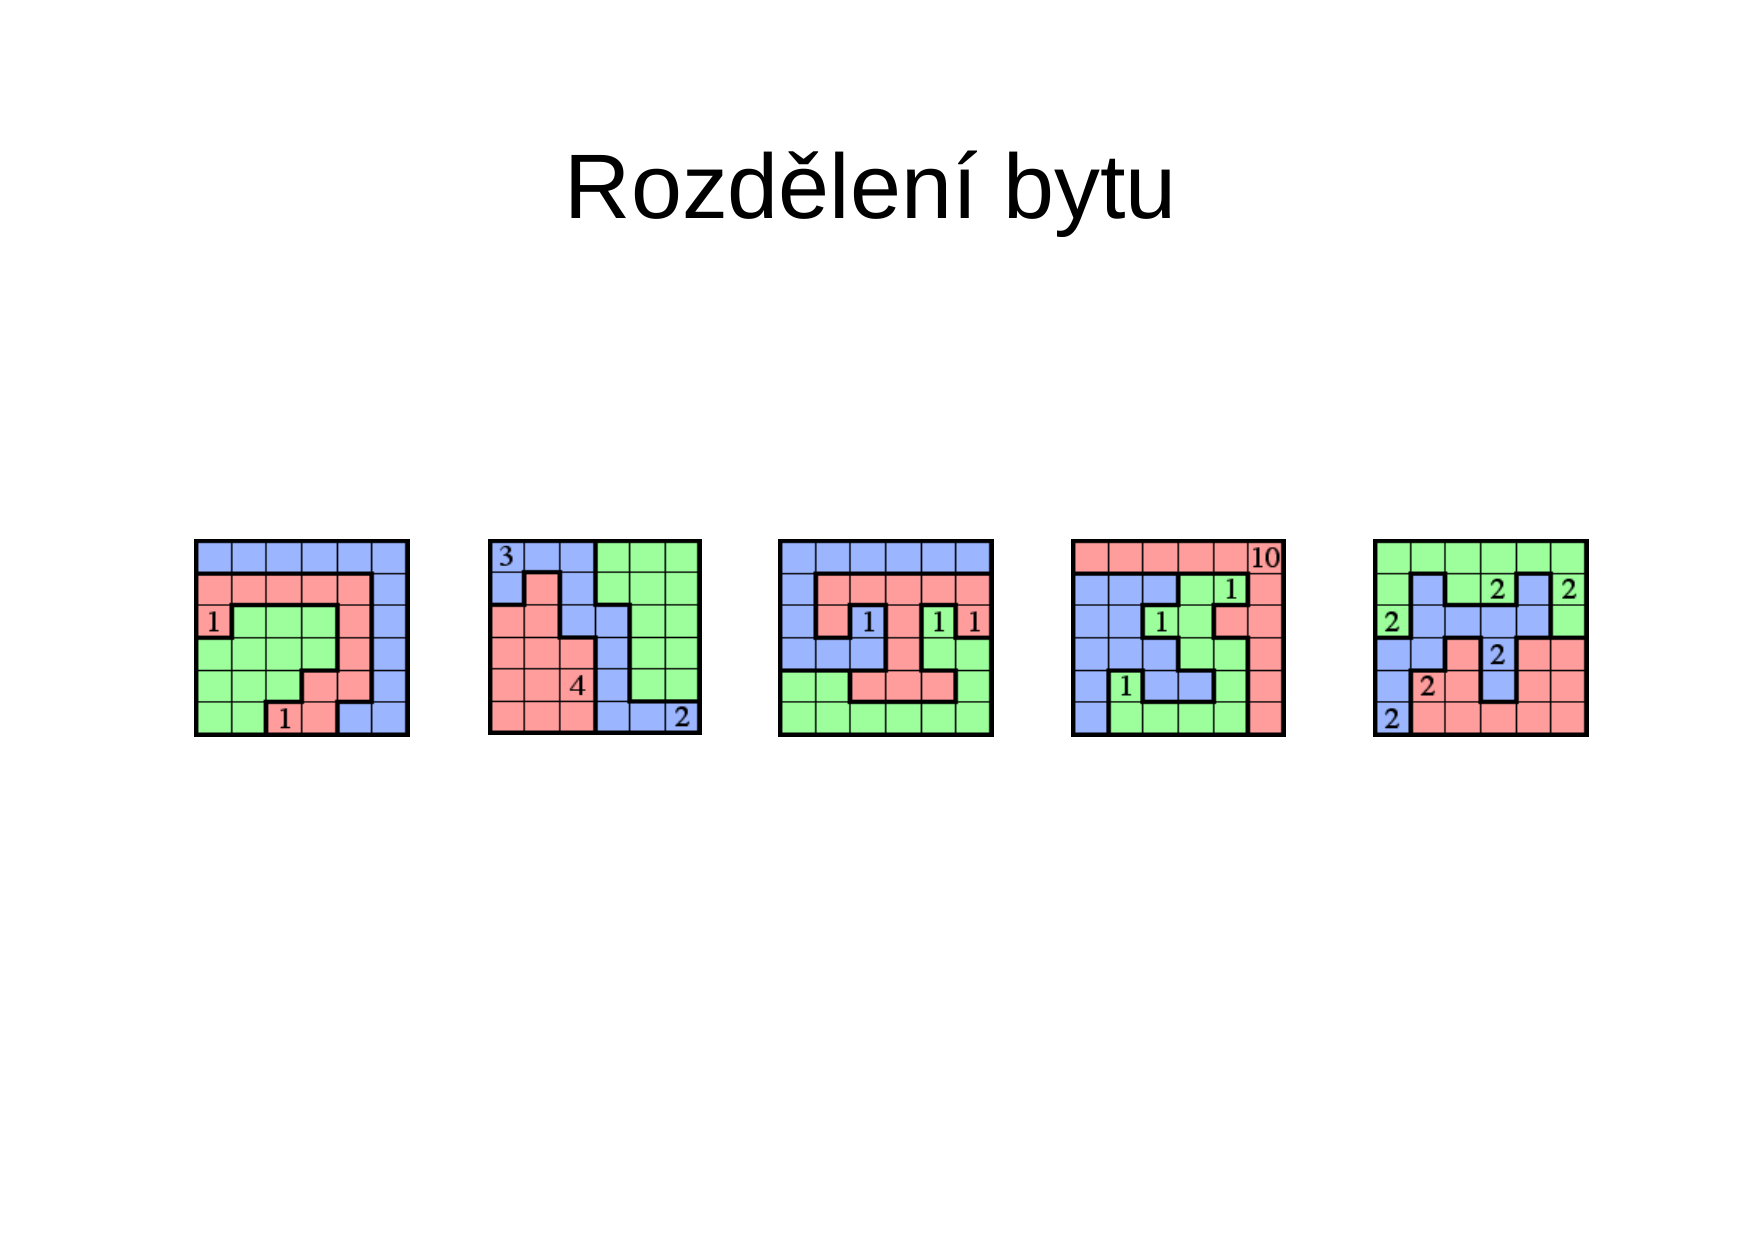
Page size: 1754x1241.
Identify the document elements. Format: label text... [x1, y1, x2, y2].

picture [194, 539, 410, 737]
picture [1071, 539, 1286, 737]
title Rozdělení bytu [135, 93, 1608, 281]
picture [1373, 539, 1589, 737]
picture [488, 539, 702, 735]
picture [778, 539, 994, 737]
